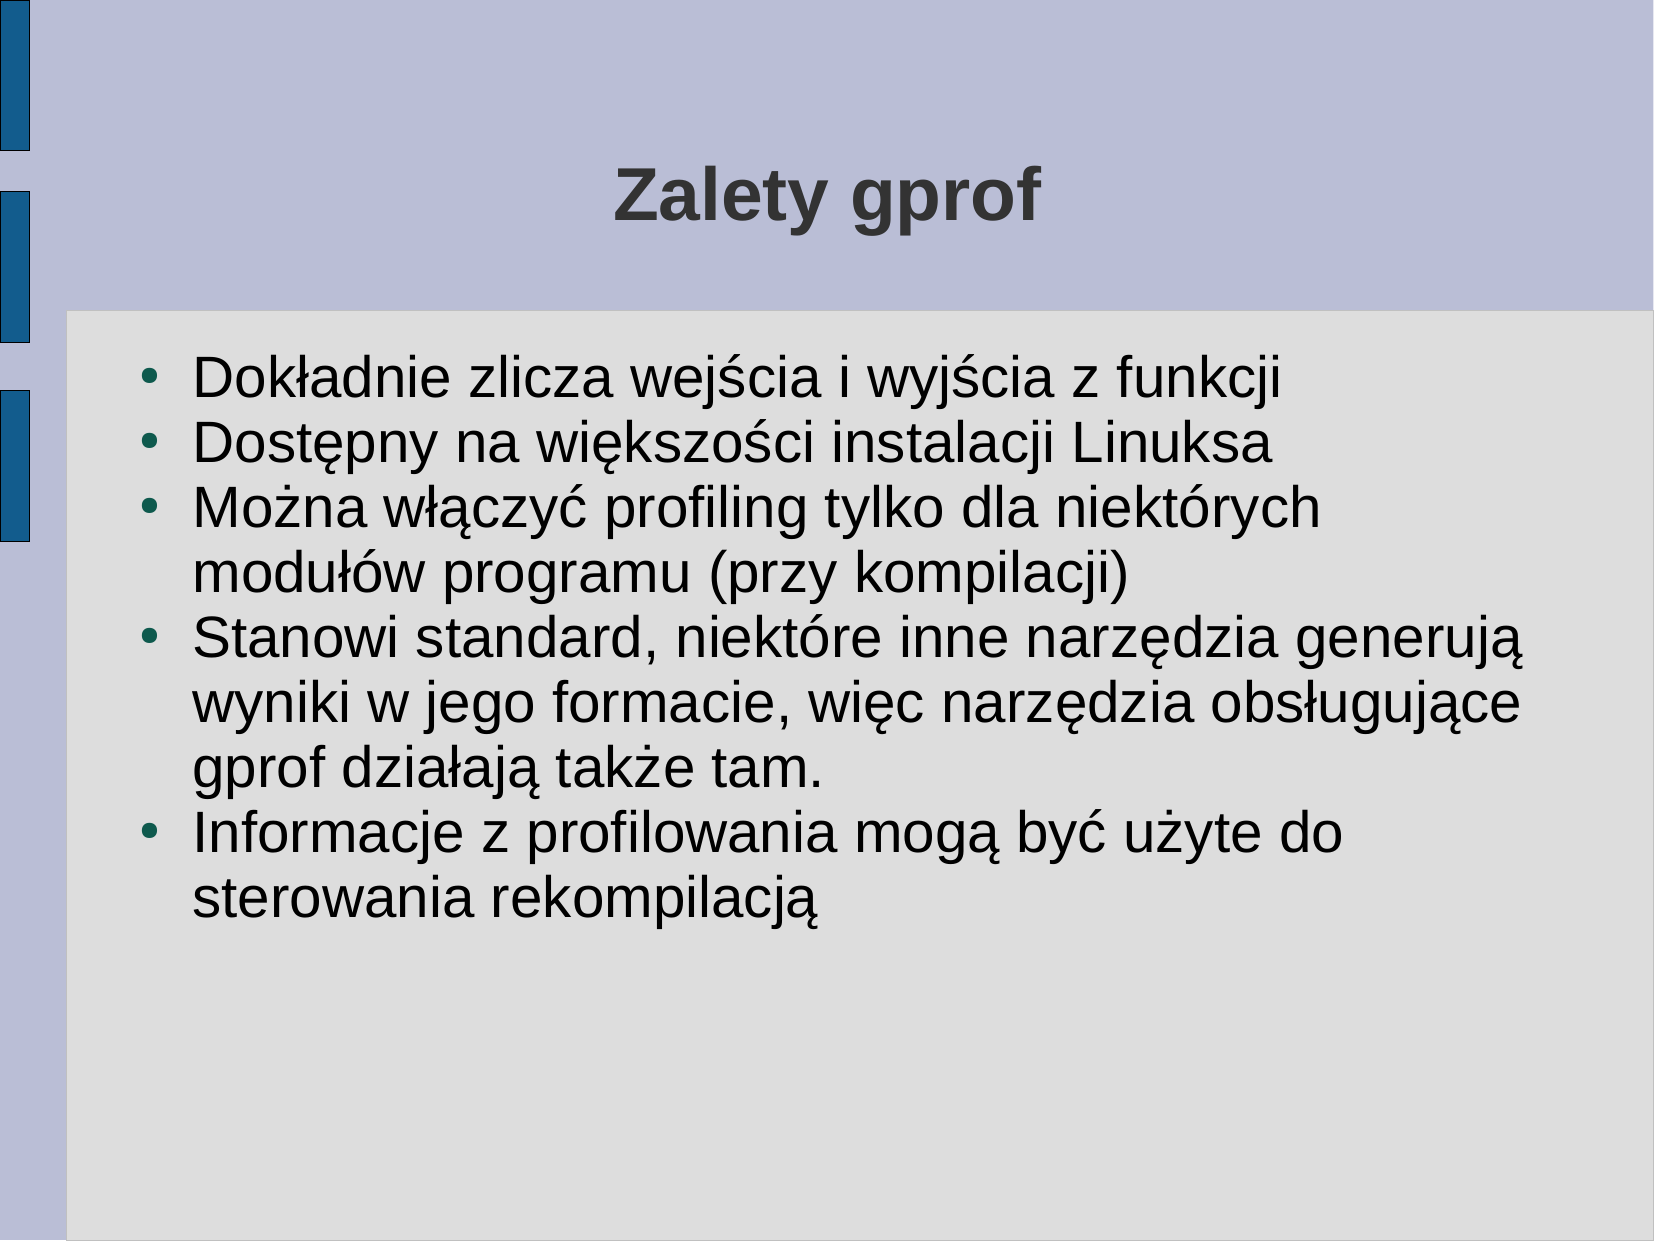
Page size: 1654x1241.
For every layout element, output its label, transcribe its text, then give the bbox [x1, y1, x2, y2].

list Dokładnie zlicza wejścia i wyjścia z funkcji Dostępny na większości instalacji Linuksa Można włączyć profiling tylko dla niektórych modułów programu (przy kompilacji) Stanowi standard, niektóre inne narzędzia generują wyniki w jego formacie, więc narzędzia obsługujące gprof działają także tam. Informacje z profilowania mogą być użyte do sterowania rekompilacją [121, 344, 1534, 1127]
title Zalety gprof [121, 91, 1534, 299]
